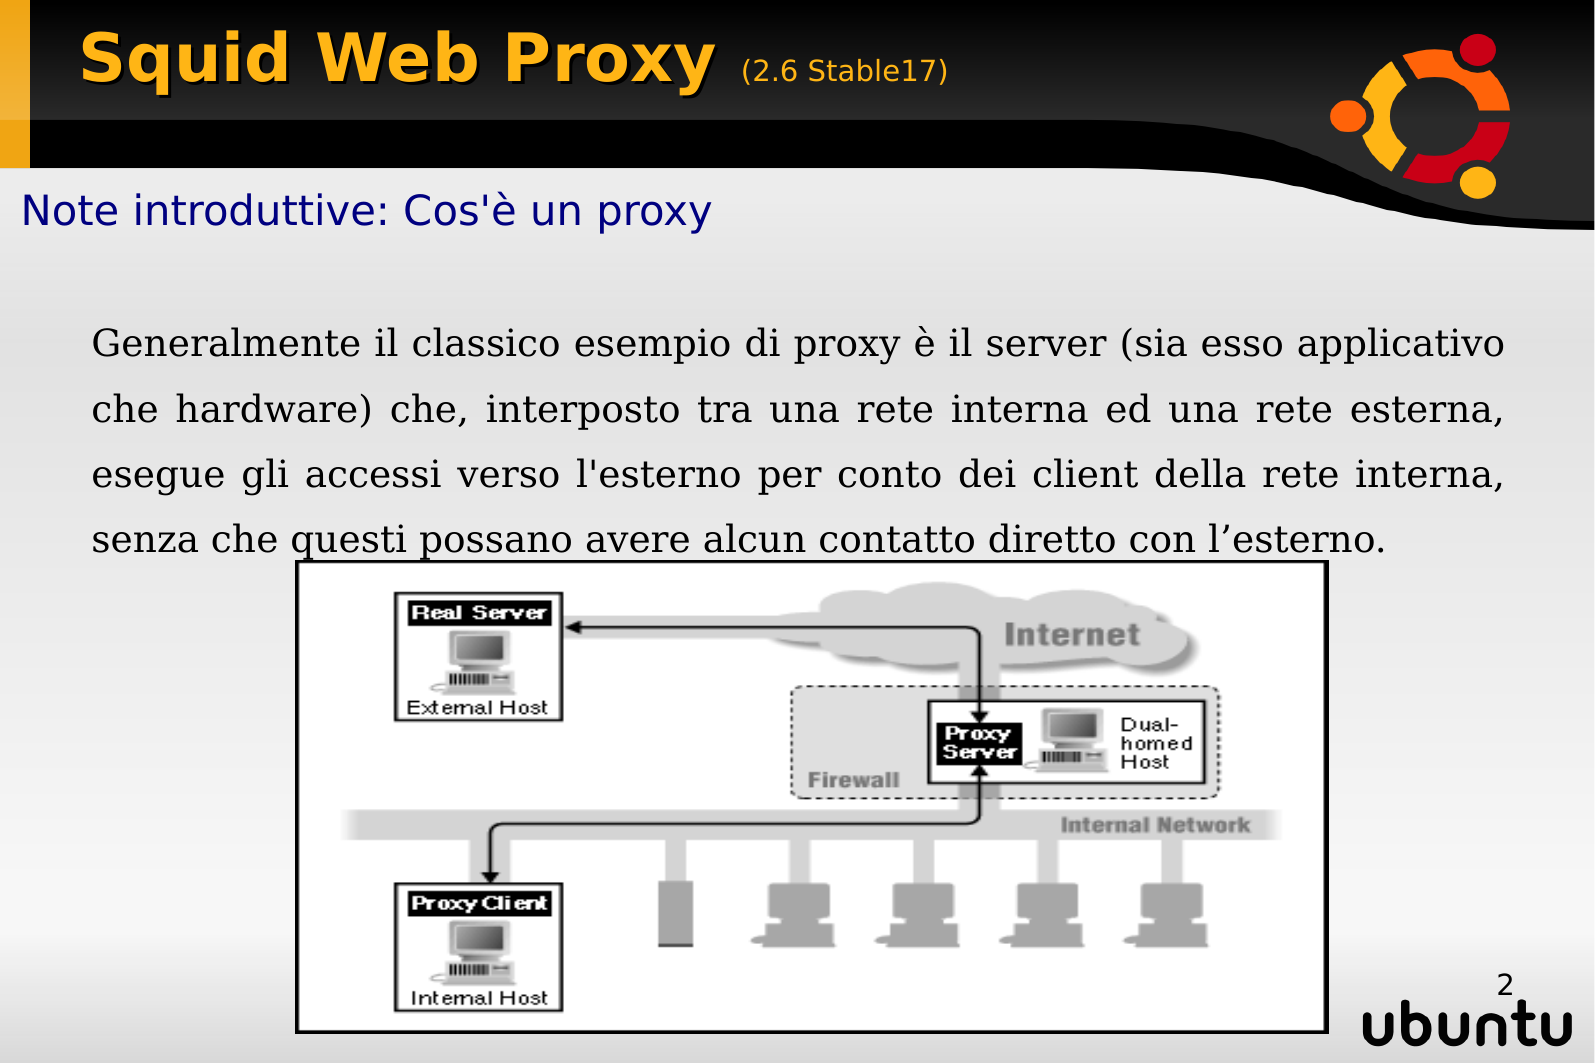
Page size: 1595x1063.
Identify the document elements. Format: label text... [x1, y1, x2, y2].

text_box Generalmente il classico esempio di proxy è il server (sia esso applicativo che hardware) che, interposto tra una rete interna ed una rete esterna, esegue gli accessi verso l'esterno per conto dei client della rete interna, senza che questi possano avere alcun contatto diretto con l’esterno. [88, 293, 1565, 1004]
text_box Note introduttive: Cos'è un proxy [17, 178, 756, 243]
text_box Squid Web Proxy (2.6 Stable17) [23, 11, 1004, 105]
picture [0, 0, 1595, 1063]
